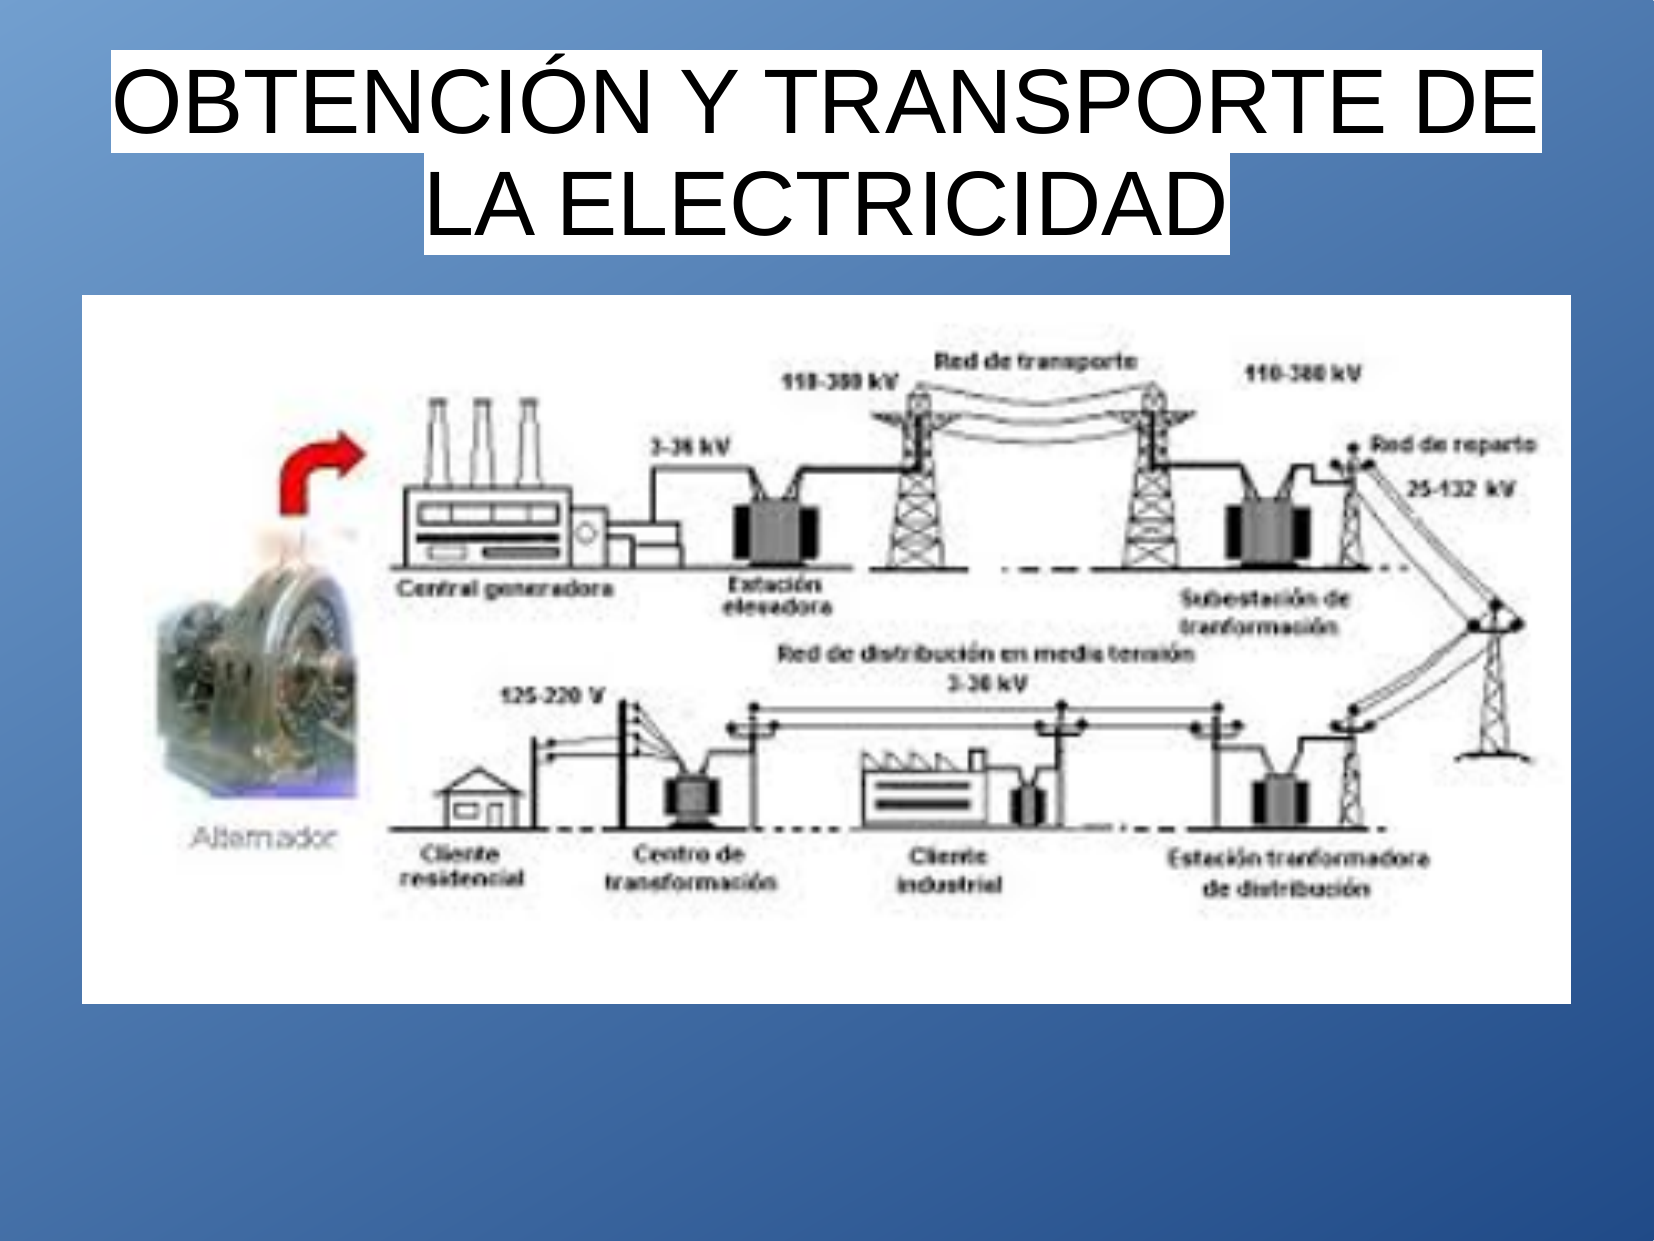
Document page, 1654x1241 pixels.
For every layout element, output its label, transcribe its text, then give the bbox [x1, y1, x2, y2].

picture [82, 295, 1571, 1004]
title OBTENCIÓN Y TRANSPORTE DE LA ELECTRICIDAD [82, 49, 1571, 257]
